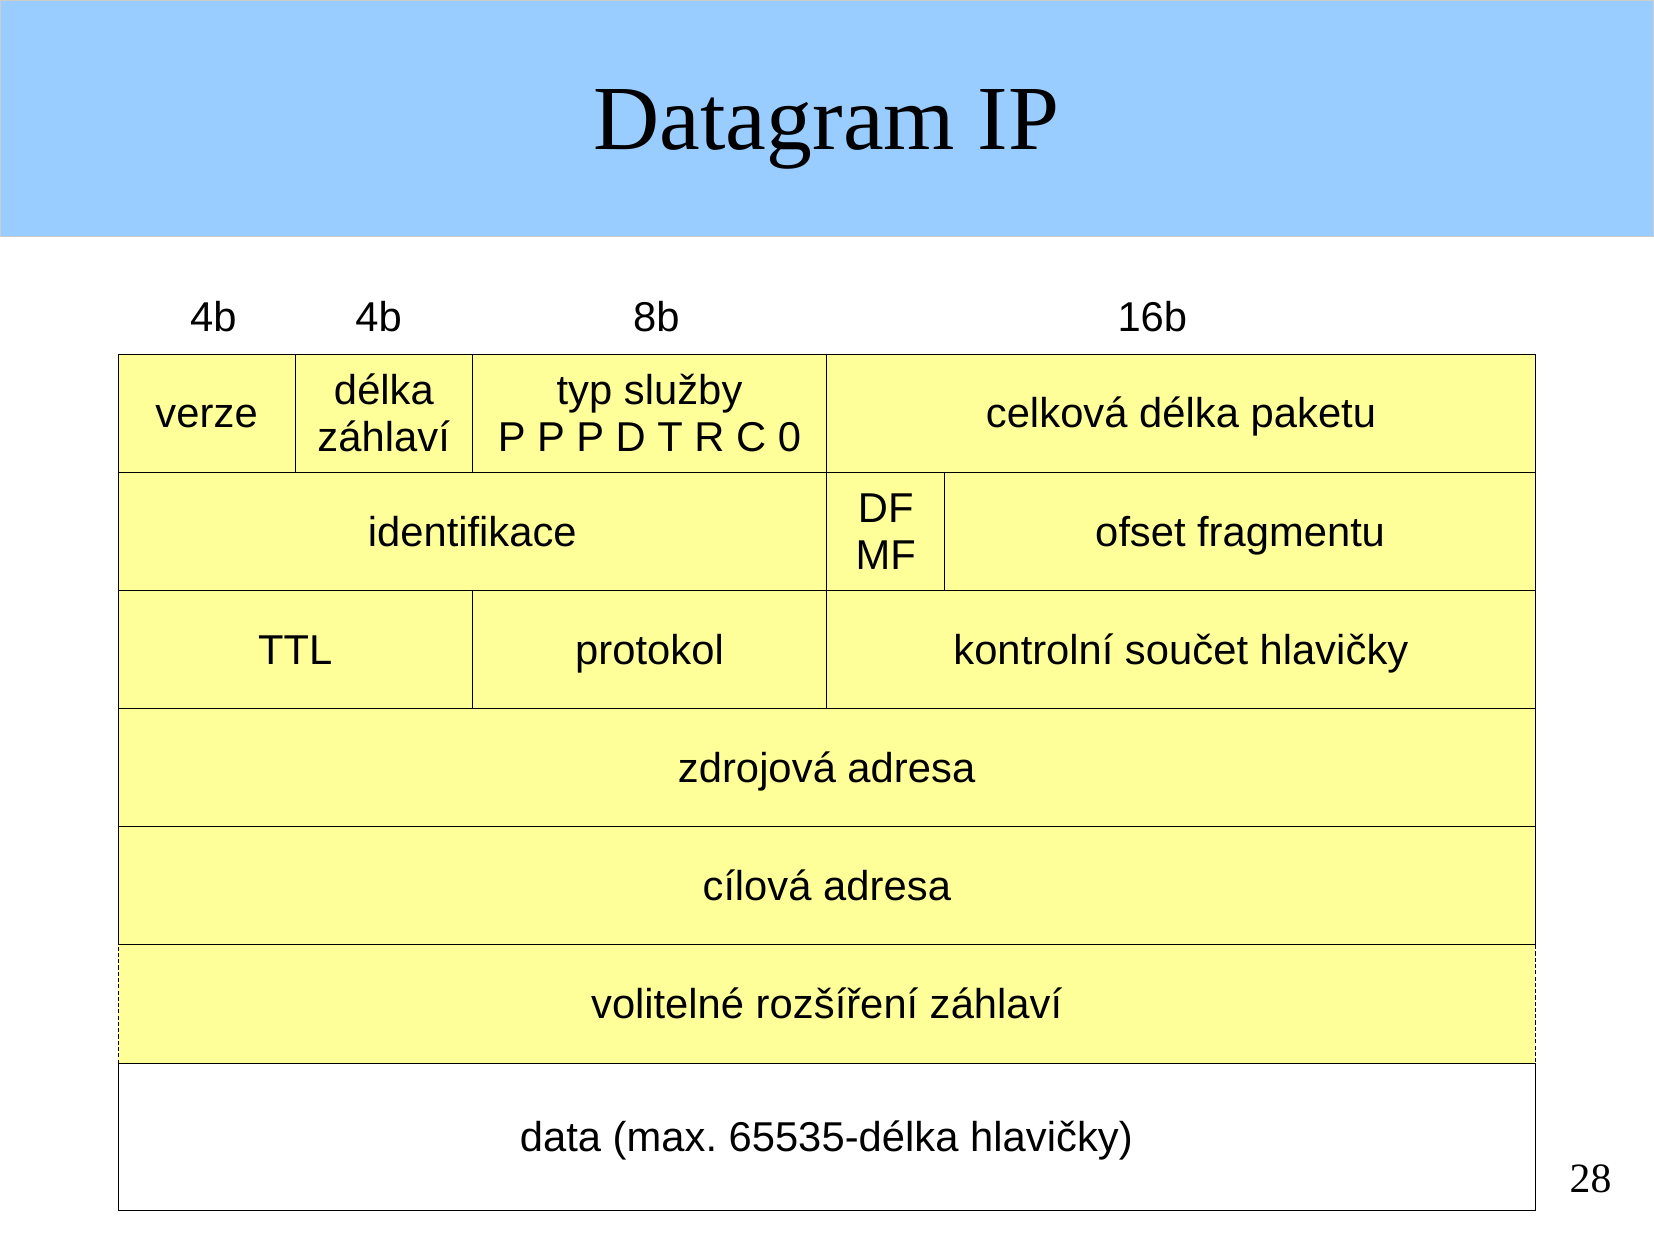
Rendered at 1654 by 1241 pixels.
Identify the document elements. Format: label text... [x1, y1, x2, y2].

title Datagram IP [0, 0, 1654, 237]
text_box 16b [1110, 293, 1195, 346]
text_box 4b [336, 293, 421, 346]
text_box kontrolní součet hlavičky [826, 590, 1536, 708]
text_box celková délka paketu [826, 354, 1536, 472]
text_box verze [118, 354, 295, 472]
text_box protokol [472, 590, 826, 708]
text_box data (max. 65535-délka hlavičky) [118, 1063, 1536, 1211]
text_box 4b [171, 293, 256, 346]
text_box zdrojová adresa [118, 708, 1536, 826]
text_box volitelné rozšíření záhlaví [118, 944, 1536, 1063]
text_box DF MF [826, 472, 945, 590]
text_box typ služby P P P D T R C 0 [472, 354, 826, 472]
text_box ofset fragmentu [945, 472, 1536, 590]
text_box 8b [614, 293, 699, 346]
text_box délka záhlaví [295, 354, 472, 472]
text_box cílová adresa [118, 826, 1536, 944]
text_box TTL [118, 590, 472, 708]
text_box identifikace [118, 472, 826, 590]
